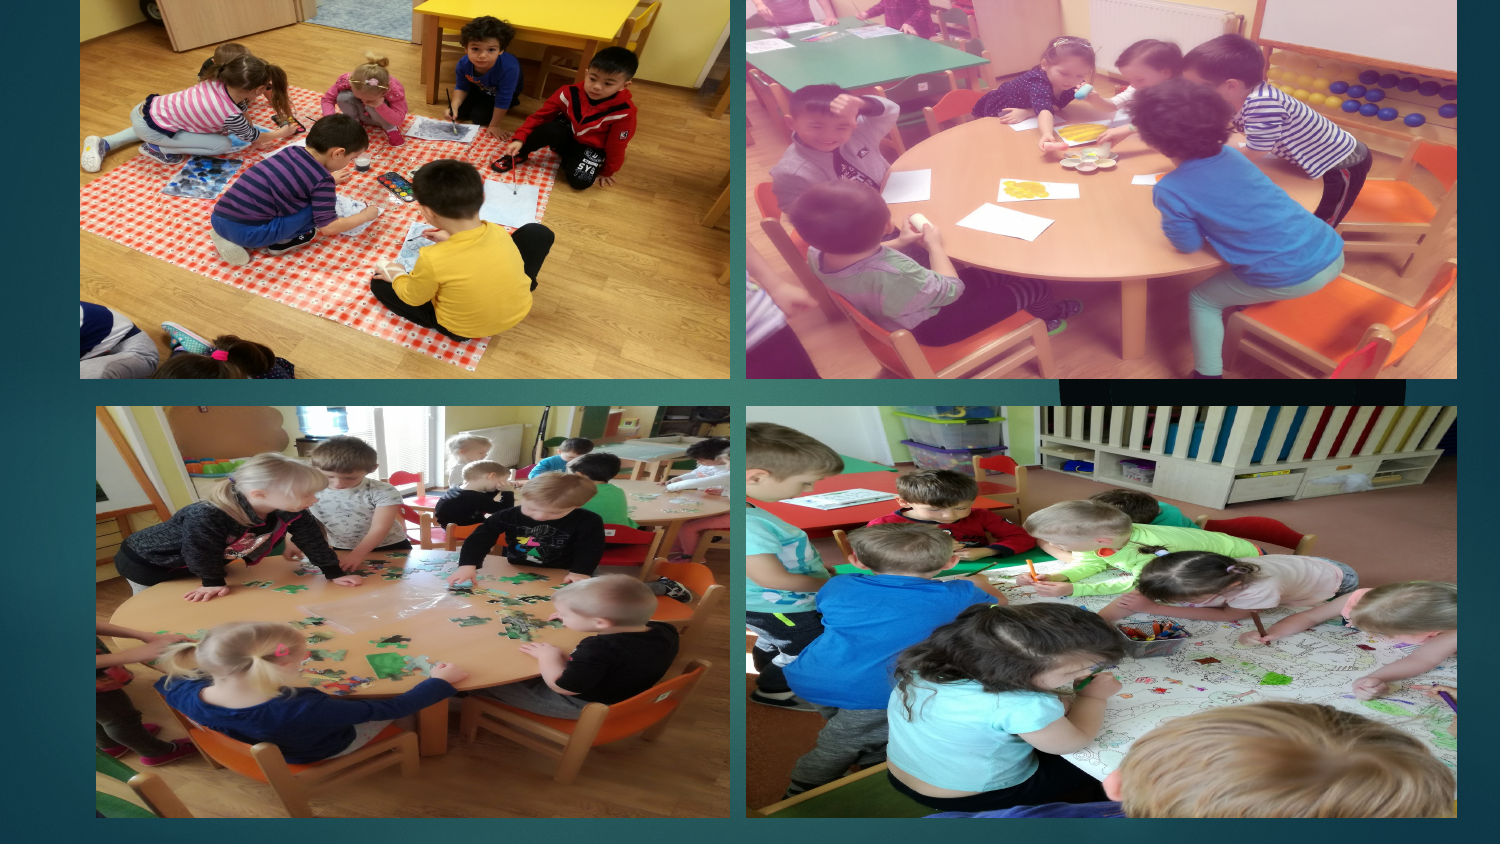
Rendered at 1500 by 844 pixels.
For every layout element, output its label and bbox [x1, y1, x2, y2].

picture [746, 406, 1457, 818]
picture [746, 0, 1457, 379]
picture [96, 406, 730, 818]
picture [80, 0, 730, 379]
